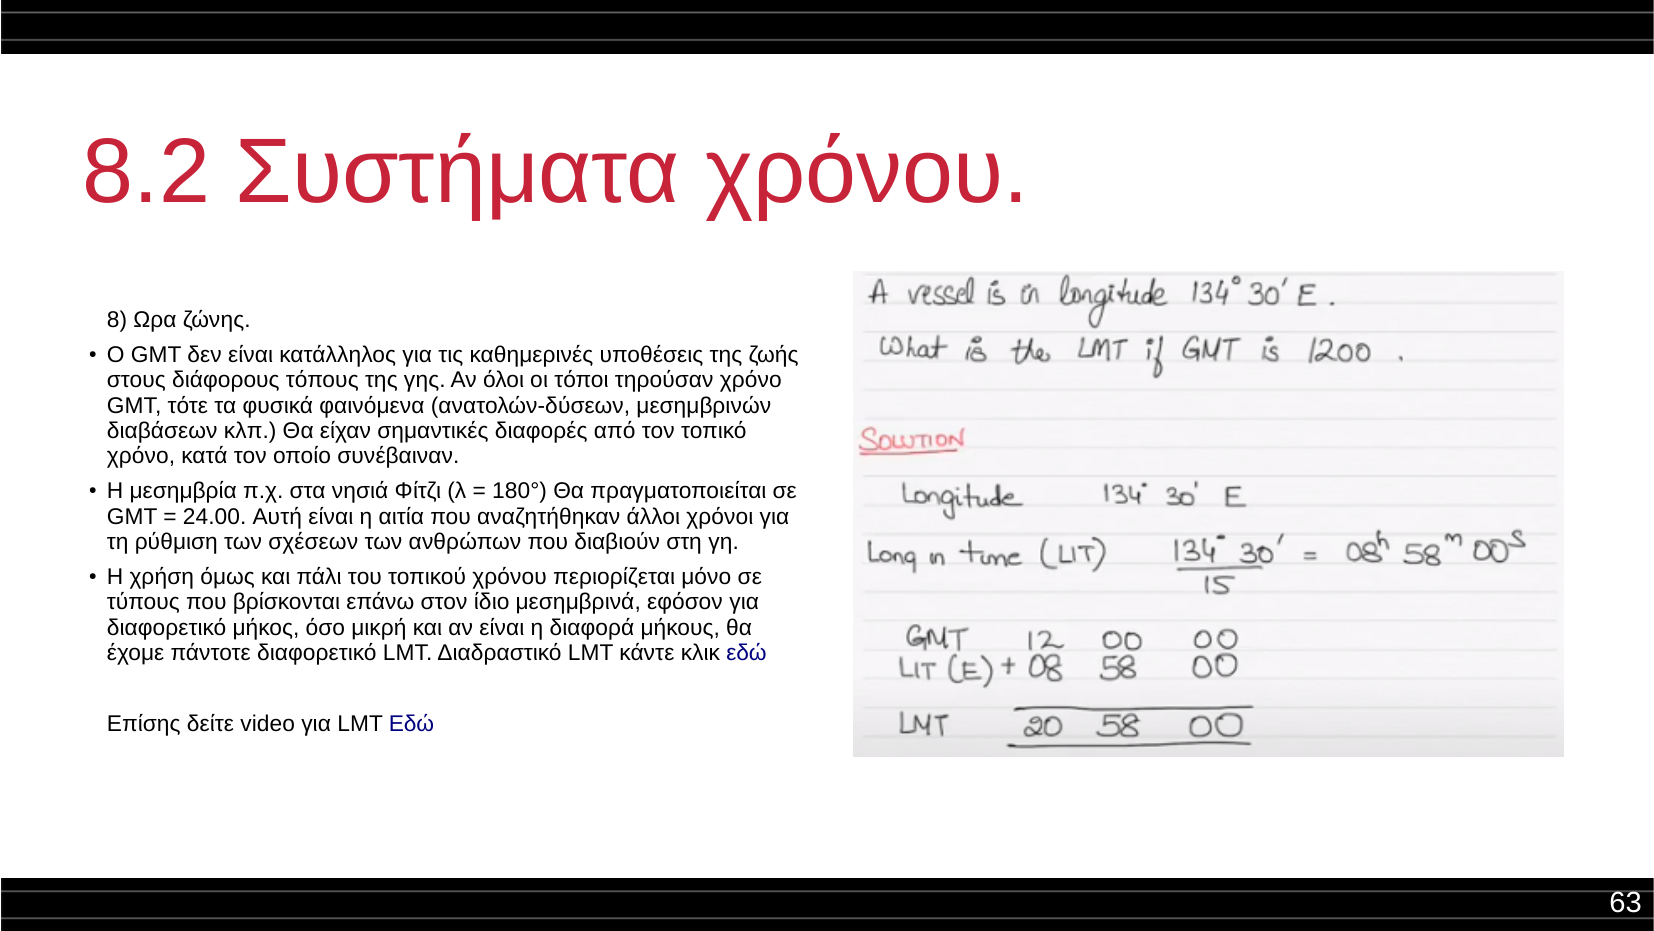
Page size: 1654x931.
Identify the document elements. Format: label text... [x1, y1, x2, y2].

picture [1, 878, 1654, 931]
picture [853, 271, 1564, 757]
title 8.2 Συστήματα χρόνου. [82, 92, 1571, 249]
list 8) Ωρα ζώνης. Ο GMT δεν είναι κατάλληλος για τις καθημερινές υποθέσεις της ζωής στους διάφορους τόπους της γης. Αν όλοι οι τόποι τηρούσαν χρόνο GMT, τότε τα φυσικά φαινόμενα (ανατολών-δύσεων, μεσημβρινών διαβάσεων κλπ.) Θα είχαν σημαντικές διαφορές από τον τοπικό χρόνο, κατά τον οποίο συνέβαιναν. Η μεσημβρία π.χ. στα νησιά Φίτζι (λ = 180°) Θα πραγματοποιείται σε GMT = 24.00. Αυτή είναι η αιτία που αναζητήθηκαν άλλοι χρόνοι για τη ρύθμιση των σχέσεων των ανθρώπων που διαβιούν στη γη. Η χρήση όμως και πάλι του τοπικού χρόνου περιορίζεται μόνο σε τύπους που βρίσκονται επάνω στον ίδιο μεσημβρινά, εφόσον για διαφορετικό μήκος, όσο μικρή και αν είναι η διαφορά μήκους, θα έχομε πάντοτε διαφορετικό LΜΤ. Διαδραστικό LMT κάντε κλικ εδώ Επίσης δείτε video για LMT Εδώ [82, 271, 809, 758]
picture [1, 0, 1654, 54]
